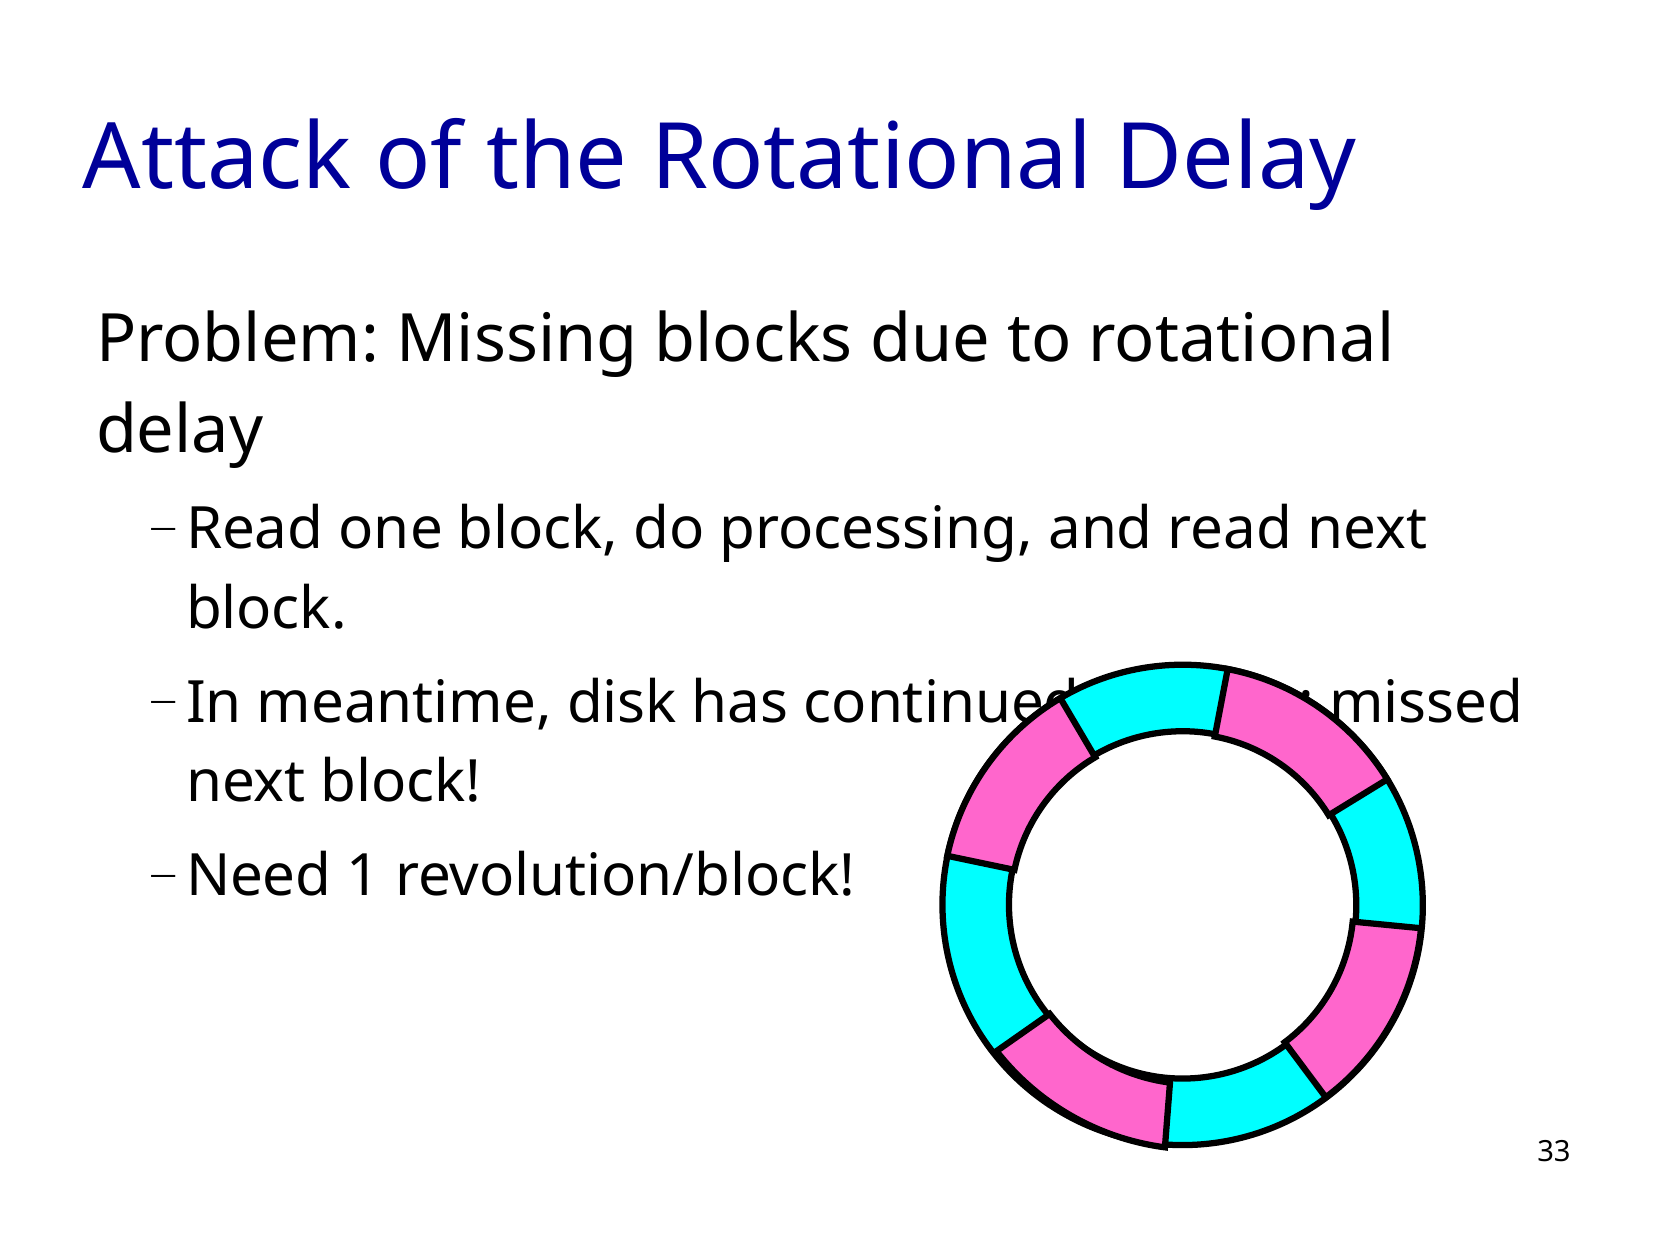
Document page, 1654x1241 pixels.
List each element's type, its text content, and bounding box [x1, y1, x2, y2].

title Attack of the Rotational Delay [82, 49, 1571, 257]
list Problem: Missing blocks due to rotational delay Read one block, do processing, and read next block. In meantime, disk has continued turning: missed next block! Need 1 revolution/block! [60, 290, 1571, 1096]
list Problem: Missing blocks due to rotational delay Read one block, do processing, and read next block. In meantime, disk has continued turning: missed next block! Need 1 revolution/block! [1009, 732, 1356, 1078]
text_box [942, 664, 1423, 1148]
